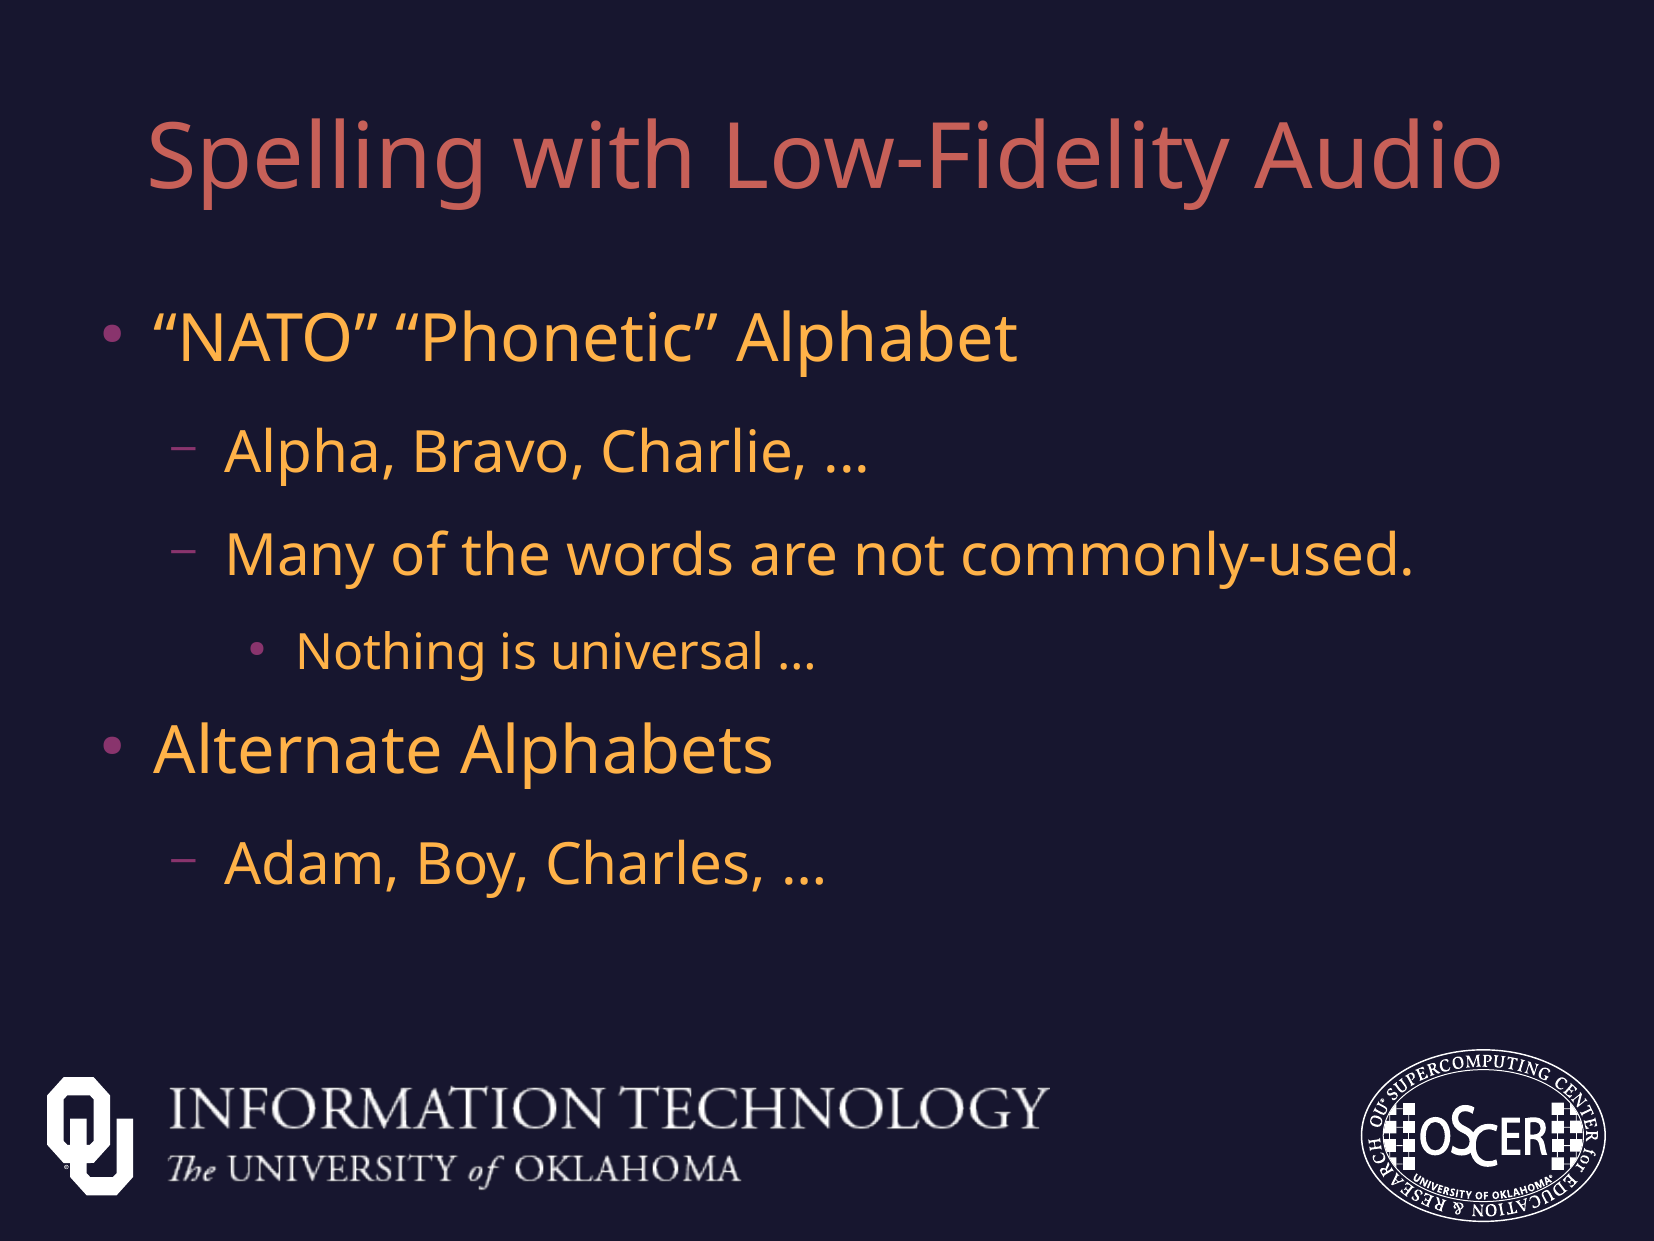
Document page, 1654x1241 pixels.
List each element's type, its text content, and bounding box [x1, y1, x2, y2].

title Spelling with Low-Fidelity Audio [82, 49, 1571, 257]
list “NATO” “Phonetic” Alphabet Alpha, Bravo, Charlie, ... Many of the words are not commonly-used. Nothing is universal … Alternate Alphabets Adam, Boy, Charles, … [82, 290, 1571, 1010]
picture [159, 1075, 1050, 1195]
